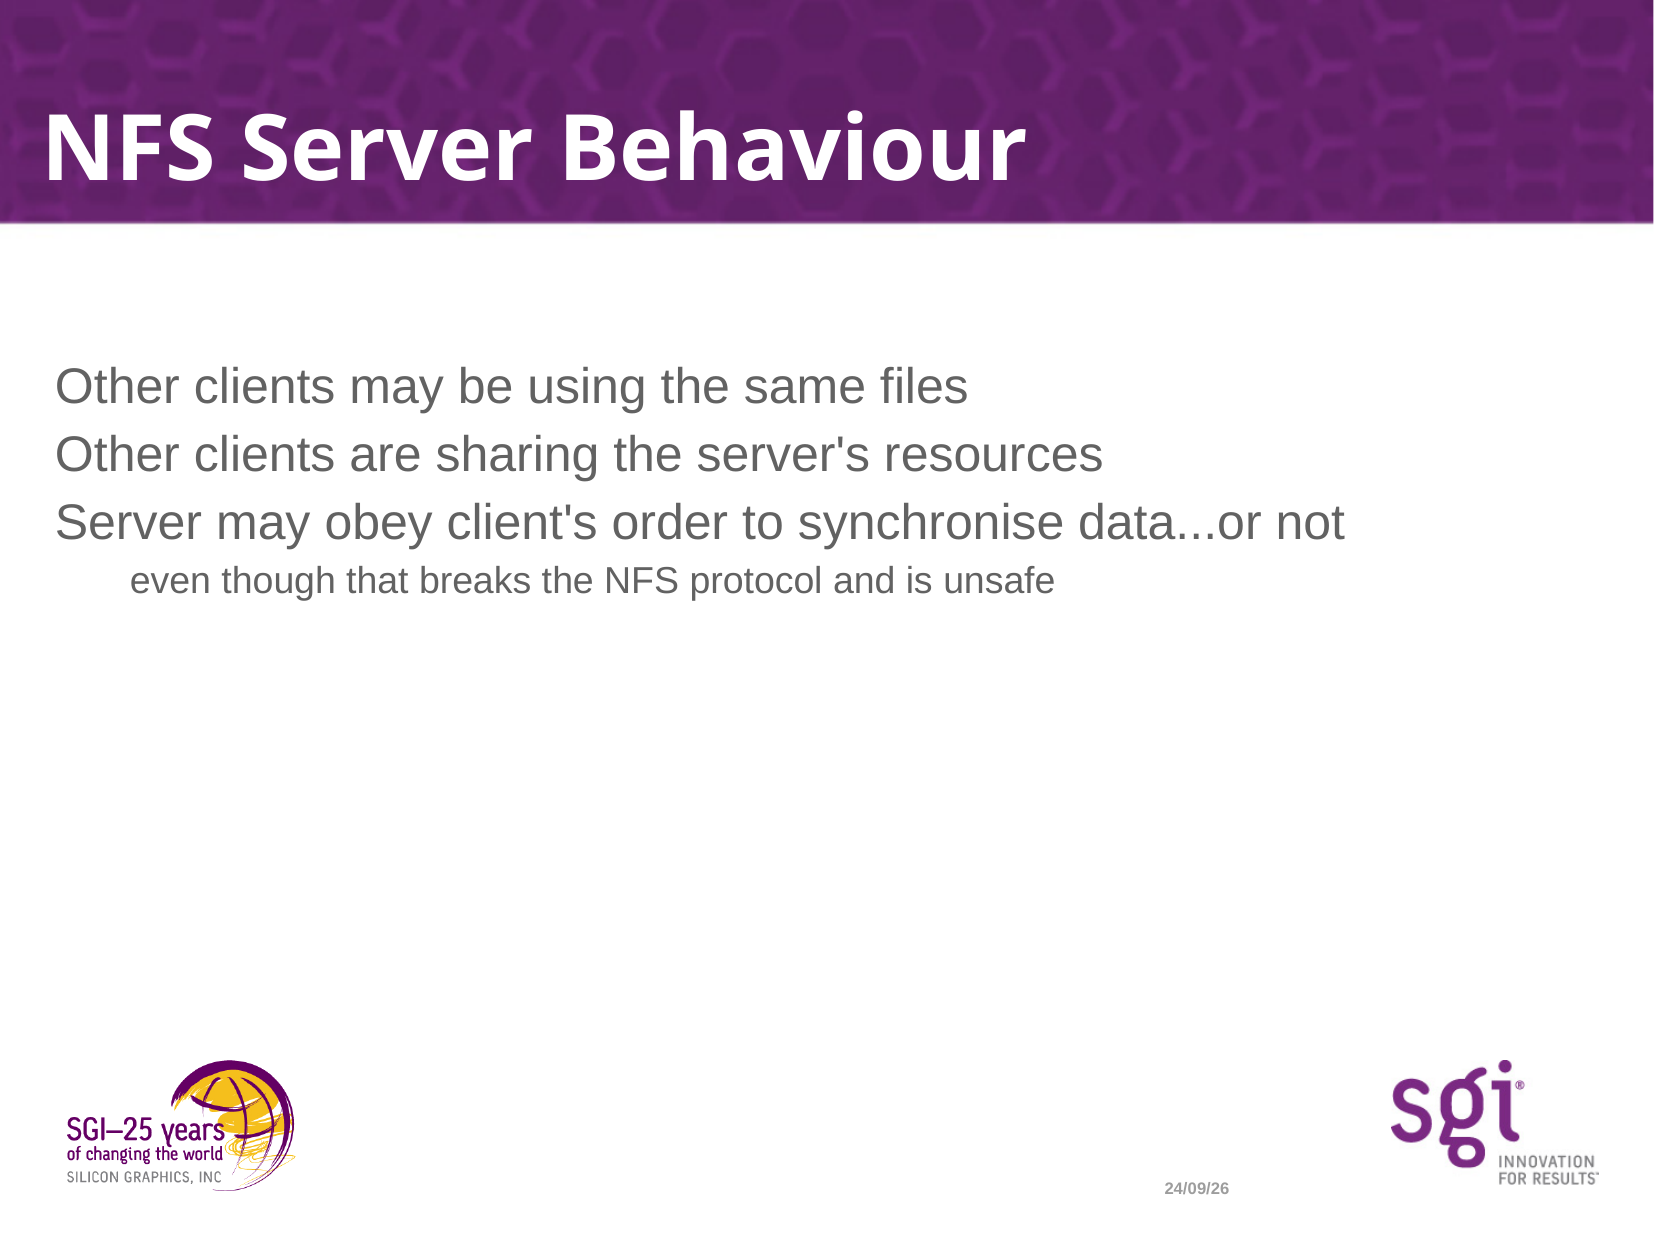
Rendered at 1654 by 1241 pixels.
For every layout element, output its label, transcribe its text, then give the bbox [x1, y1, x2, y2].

list Other clients may be using the same files Other clients are sharing the server's resources Server may obey client's order to synchronise data...or not even though that breaks the NFS protocol and is unsafe [55, 358, 1461, 937]
title NFS Server Behaviour [41, 48, 1447, 241]
picture [0, 0, 1654, 1194]
